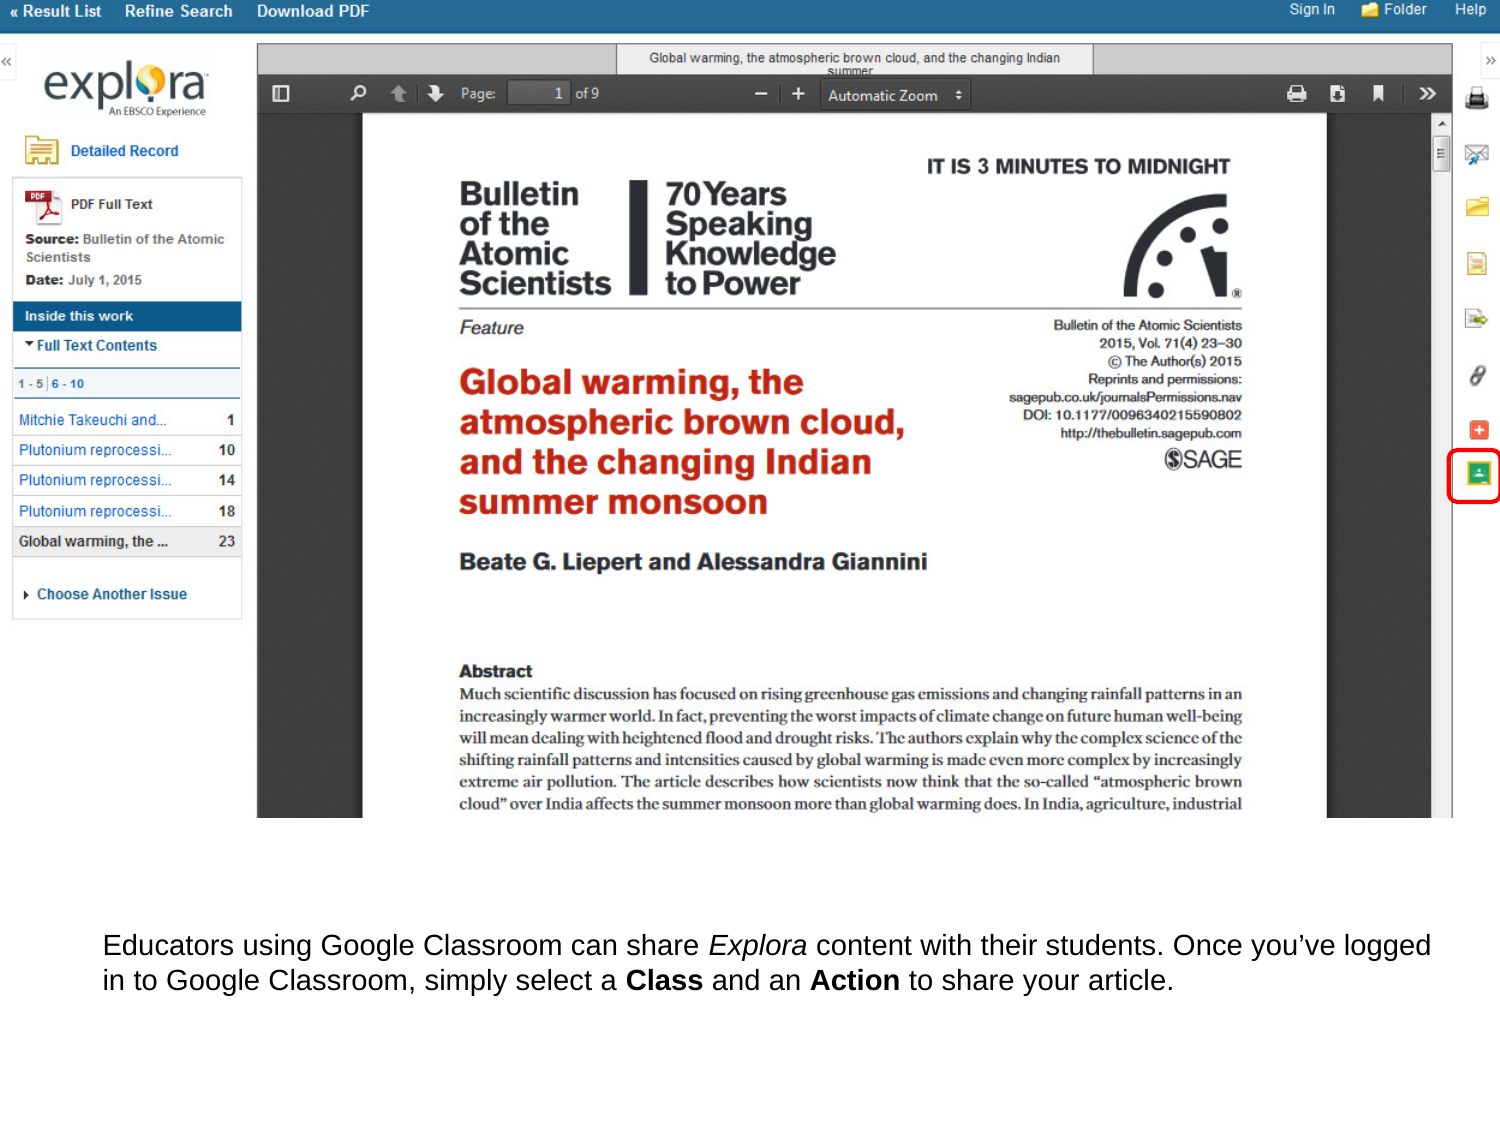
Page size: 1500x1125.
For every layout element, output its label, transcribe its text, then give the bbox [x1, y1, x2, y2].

picture [1451, 453, 1498, 499]
text_box Educators using Google Classroom can share Explora content with their students. Once you’ve logged in to Google Classroom, simply select a Class and an Action to share your article. [50, 919, 1449, 1004]
picture [0, 0, 1500, 818]
